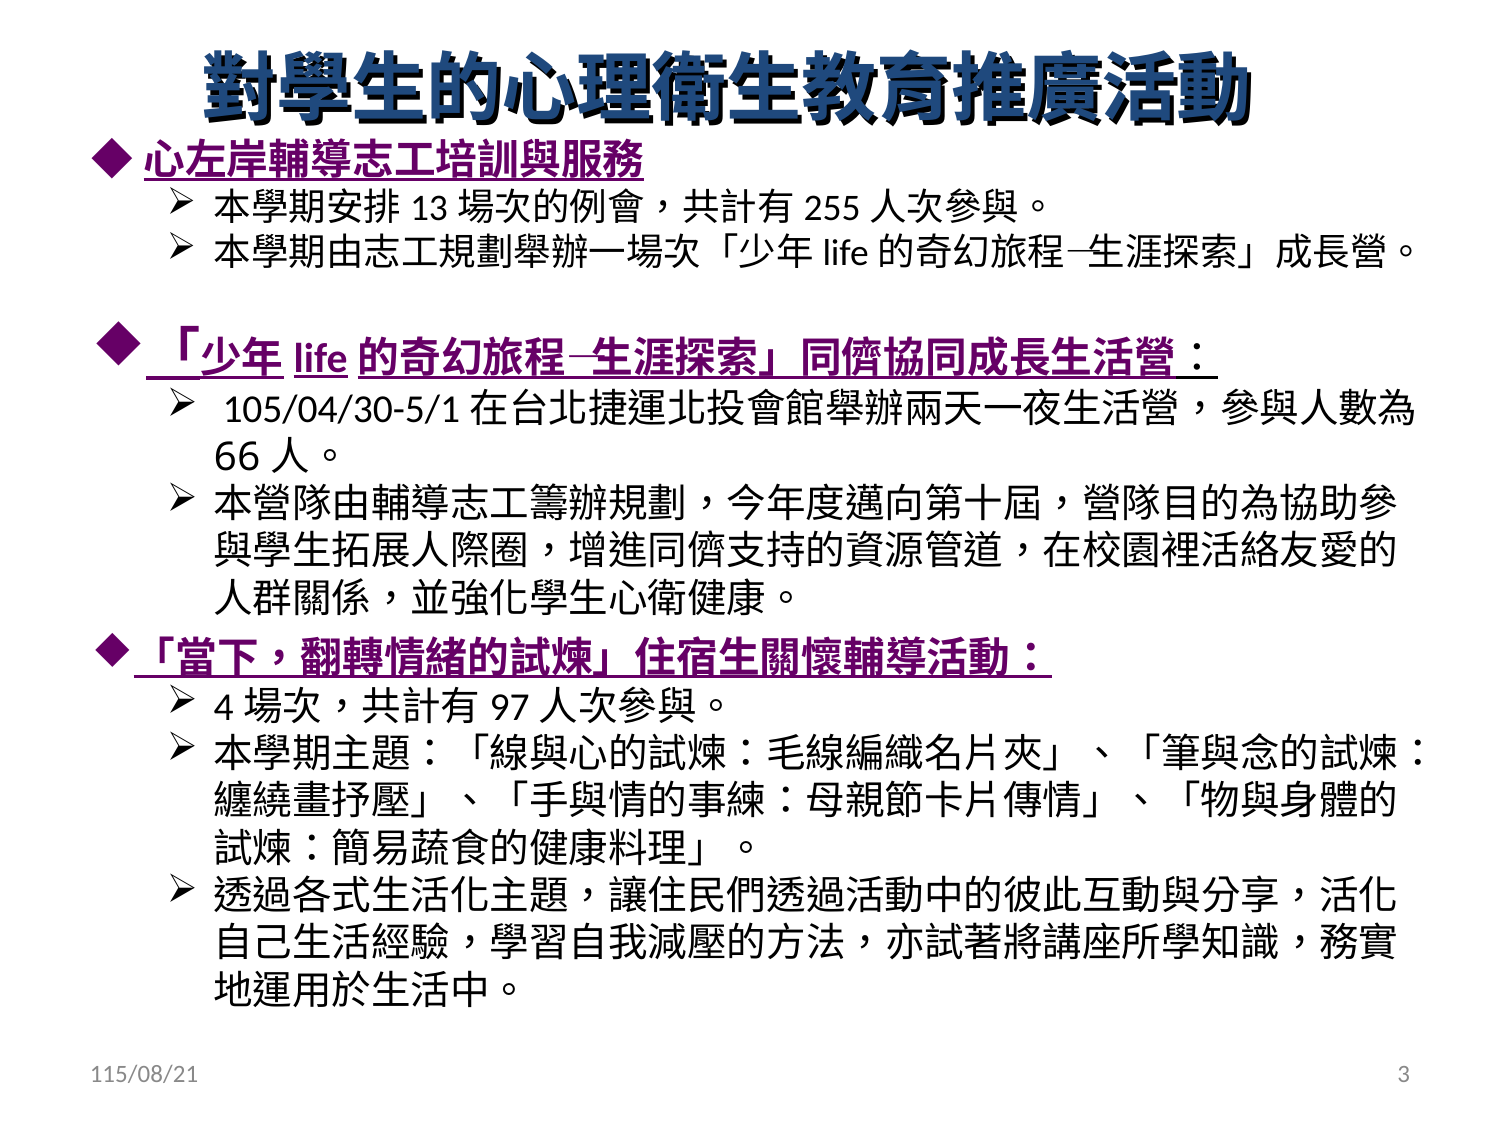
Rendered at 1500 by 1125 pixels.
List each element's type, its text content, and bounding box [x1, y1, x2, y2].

text_box <編號> [1074, 1042, 1426, 1103]
title 對學生的心理衛生教育推廣活動 [64, 19, 1388, 138]
list ◆心左岸輔導志工培訓與服務 本學期安排13場次的例會，共計有255人次參與。 本學期由志工規劃舉辦一場次「少年life的奇幻旅程—生涯探索」成長營。 「少年life的奇幻旅程—生涯探索」同儕協同成長生活營： 105/04/30-5/1在台北捷運北投會館舉辦兩天一夜生活營，參與人數為66人。 本營隊由輔導志工籌辦規劃，今年度邁向第十屆，營隊目的為協助參與學生拓展人際圈，增進同儕支持的資源管道，在校園裡活絡友愛的人群關係，並強化學生心衛健康。 「當下，翻轉情緒的試煉」住宿生關懷輔導活動： 4場次，共計有97人次參與。 本學期主題：「線與心的試煉：毛線編織名片夾」、「筆與念的試煉：纏繞畫抒壓」、「手與情的事練：母親節卡片傳情」、「物與身體的試煉：簡易蔬食的健康料理」。 透過各式生活化主題，讓住民們透過活動中的彼此互動與分享，活化自己生活經驗，學習自我減壓的方法，亦試著將講座所學知識，務實地運用於生活中。 [76, 125, 1436, 1047]
text_box 106/07/17 [74, 1042, 426, 1103]
